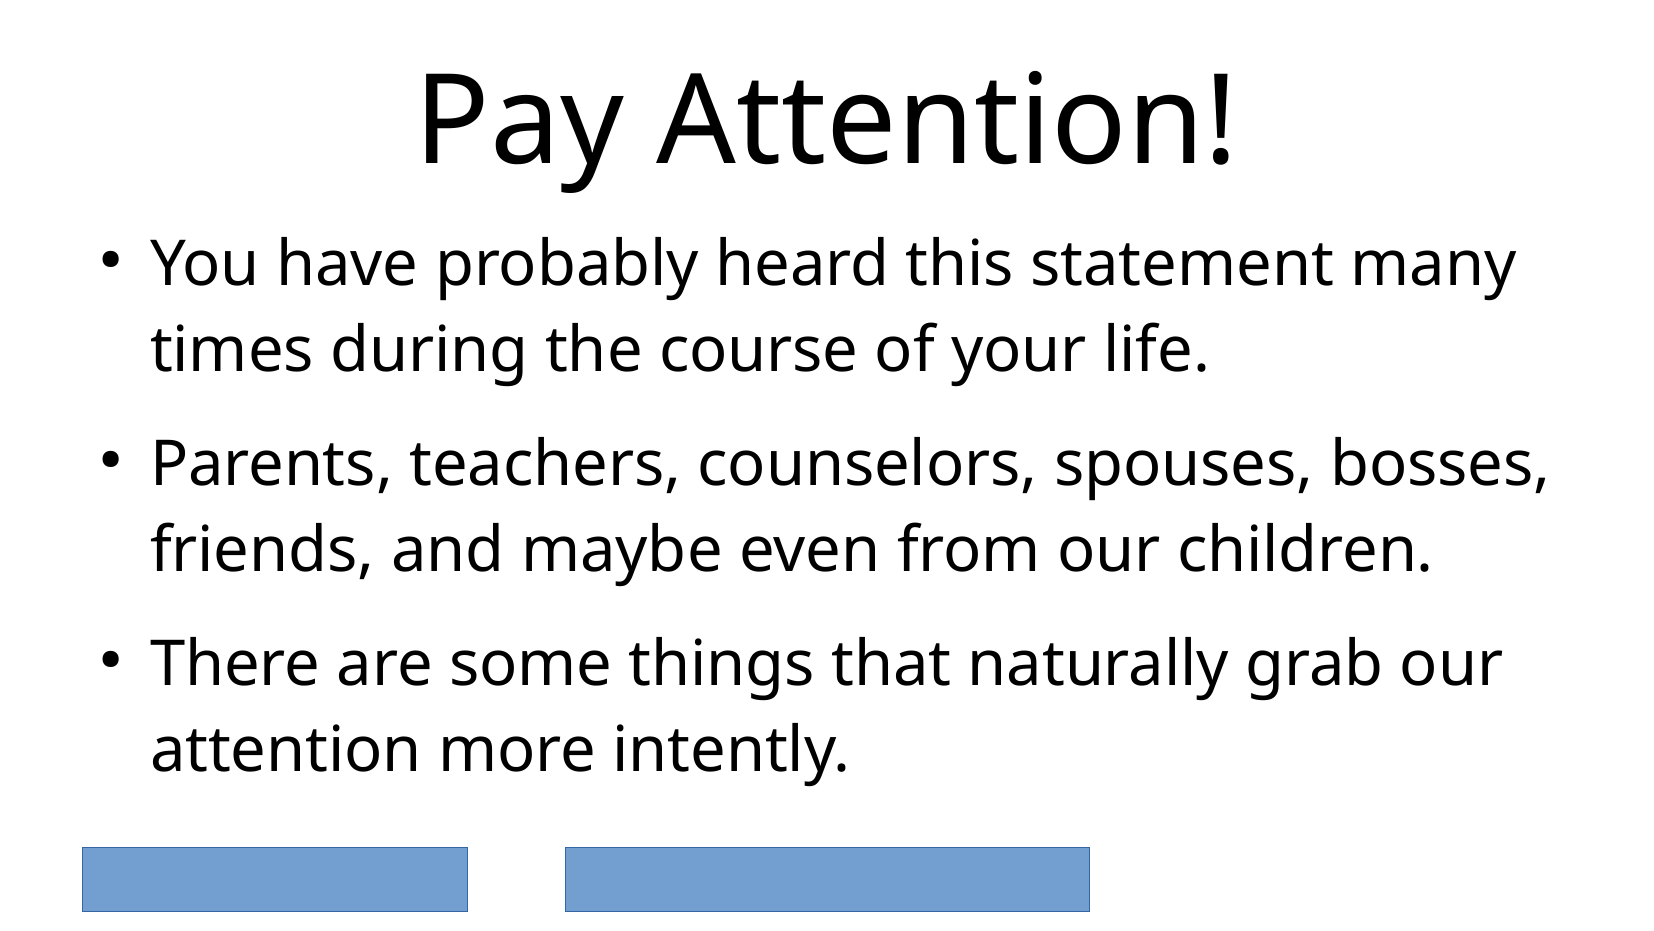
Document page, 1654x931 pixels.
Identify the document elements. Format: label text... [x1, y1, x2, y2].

title Pay Attention! [82, 36, 1571, 193]
list You have probably heard this statement many times during the course of your life. Parents, teachers, counselors, spouses, bosses, friends, and maybe even from our children. There are some things that naturally grab our attention more intently. [82, 217, 1571, 826]
